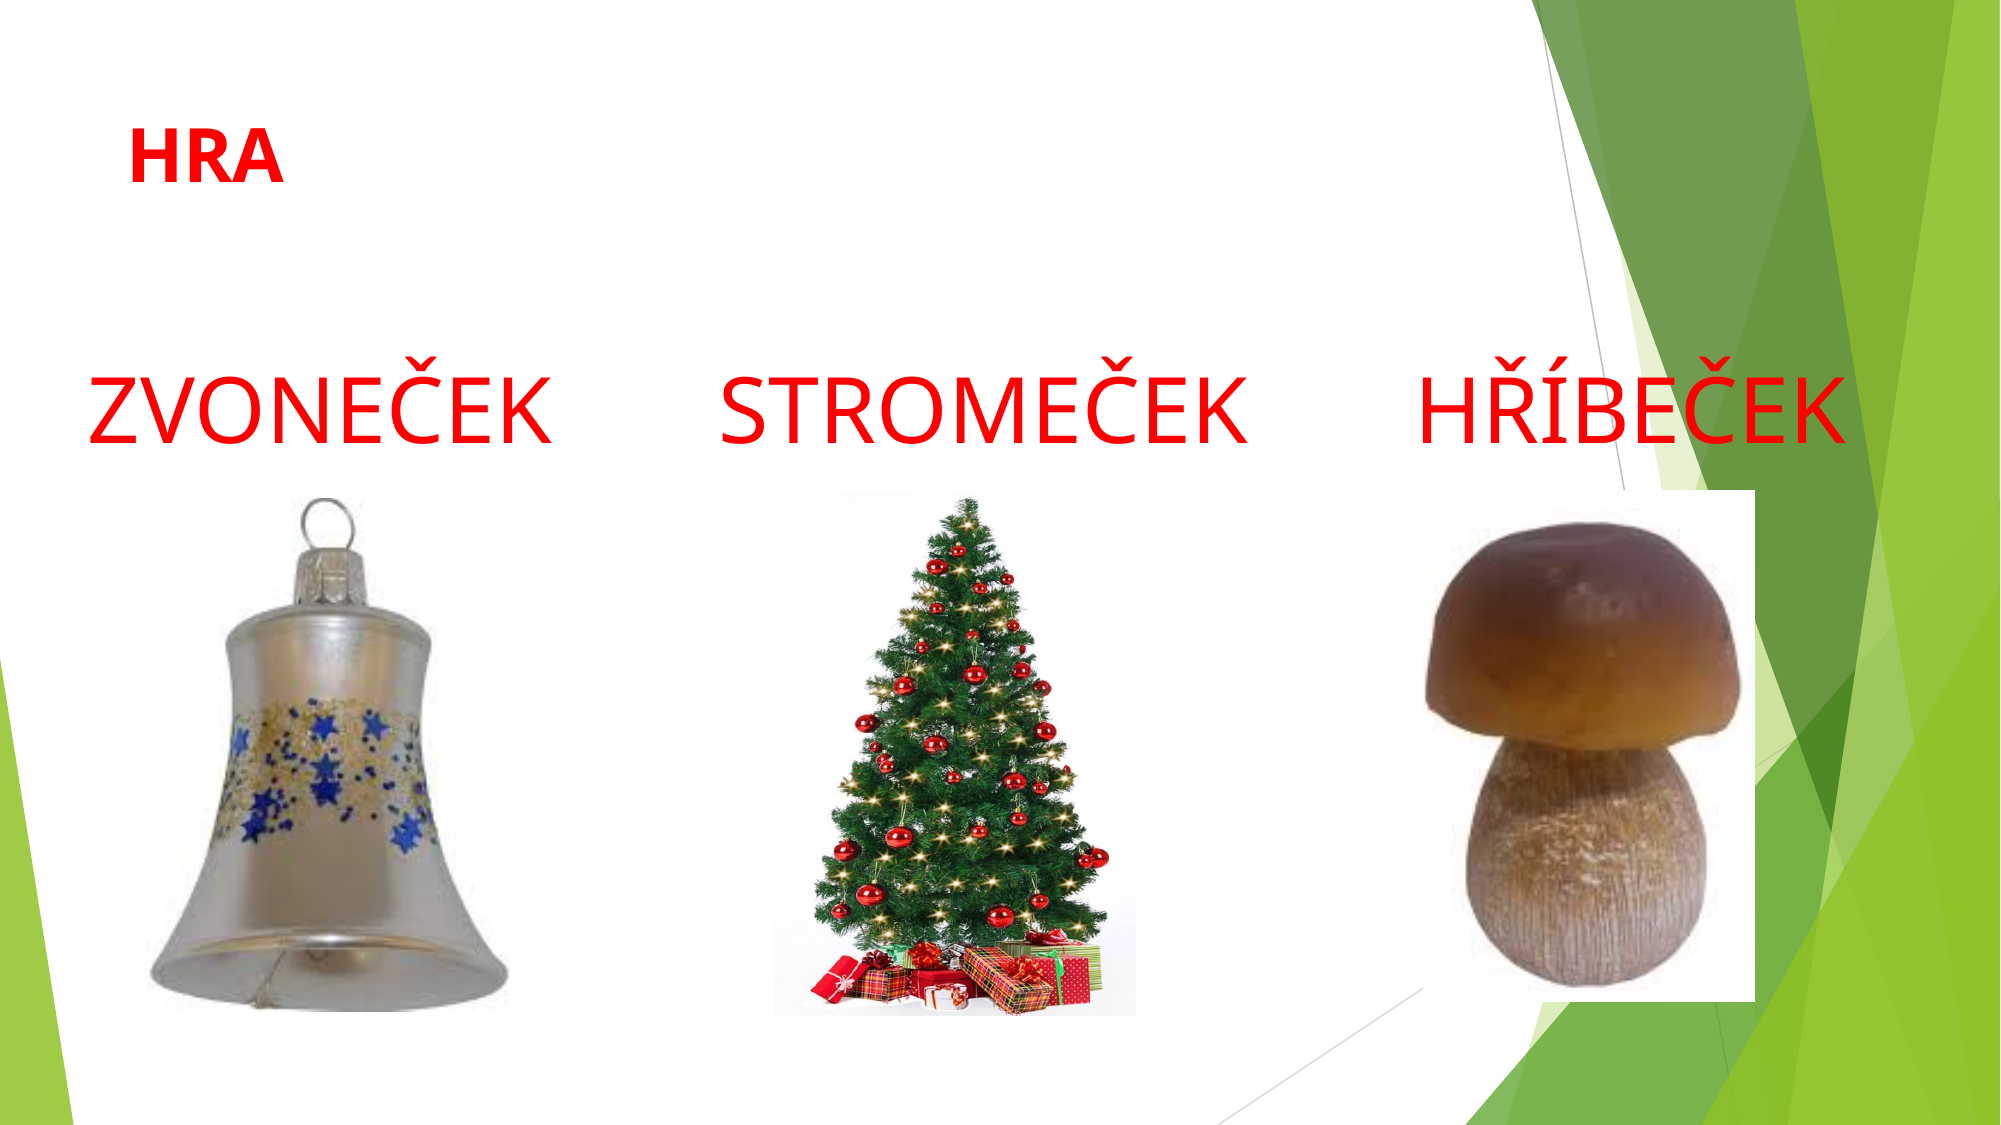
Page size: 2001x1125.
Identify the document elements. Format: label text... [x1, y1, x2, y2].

picture [136, 498, 517, 1016]
picture [1422, 478, 1755, 1002]
picture [773, 492, 1137, 1016]
title HRA [111, 99, 1522, 317]
list ZVONEČEK STROMEČEK HŘÍBEČEK [72, 343, 1928, 935]
